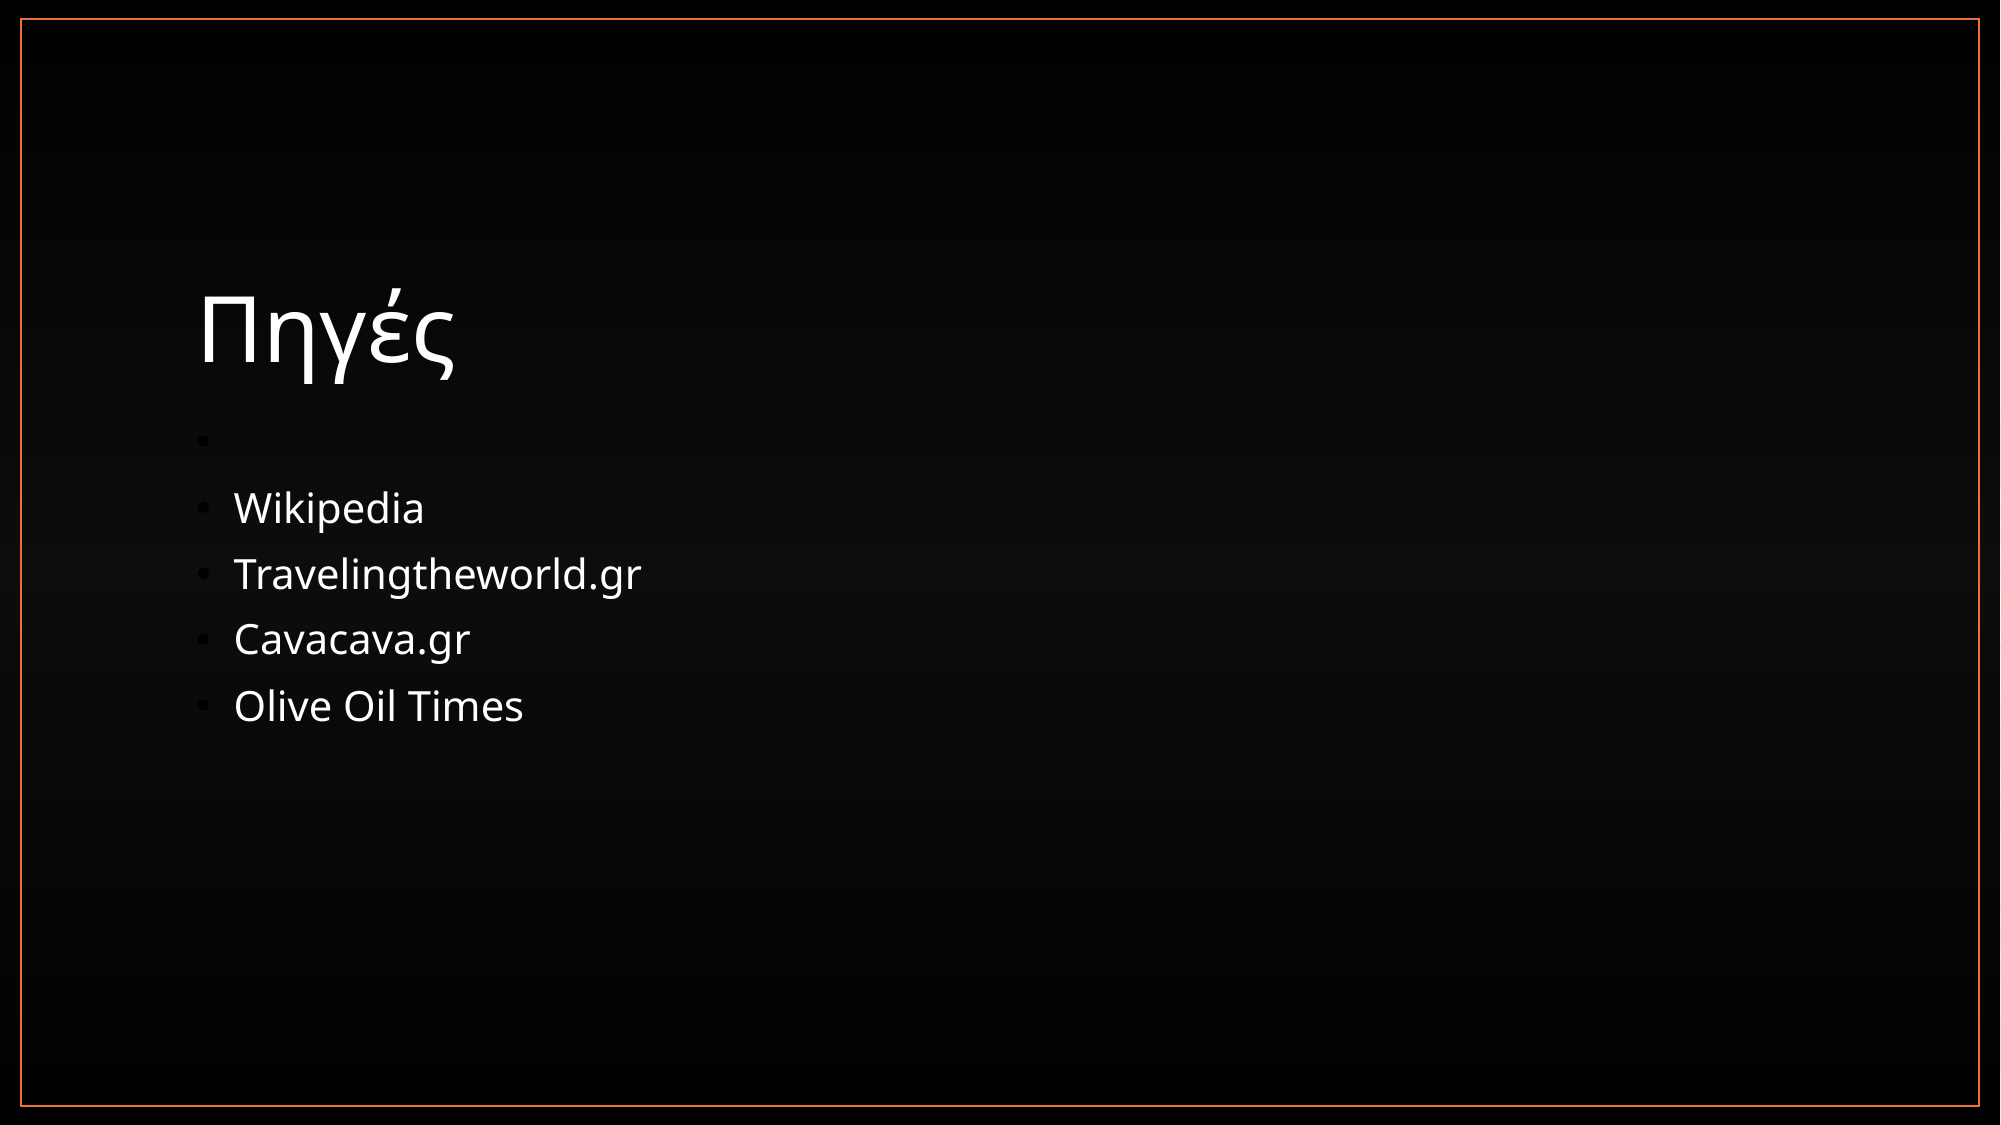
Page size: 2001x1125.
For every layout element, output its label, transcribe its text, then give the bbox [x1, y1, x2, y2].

title Πηγές [181, 149, 957, 390]
text_box [0, 0, 2000, 1125]
list Wikipedia Travelingtheworld.gr Cavacava.gr Olive Oil Times [181, 408, 957, 904]
